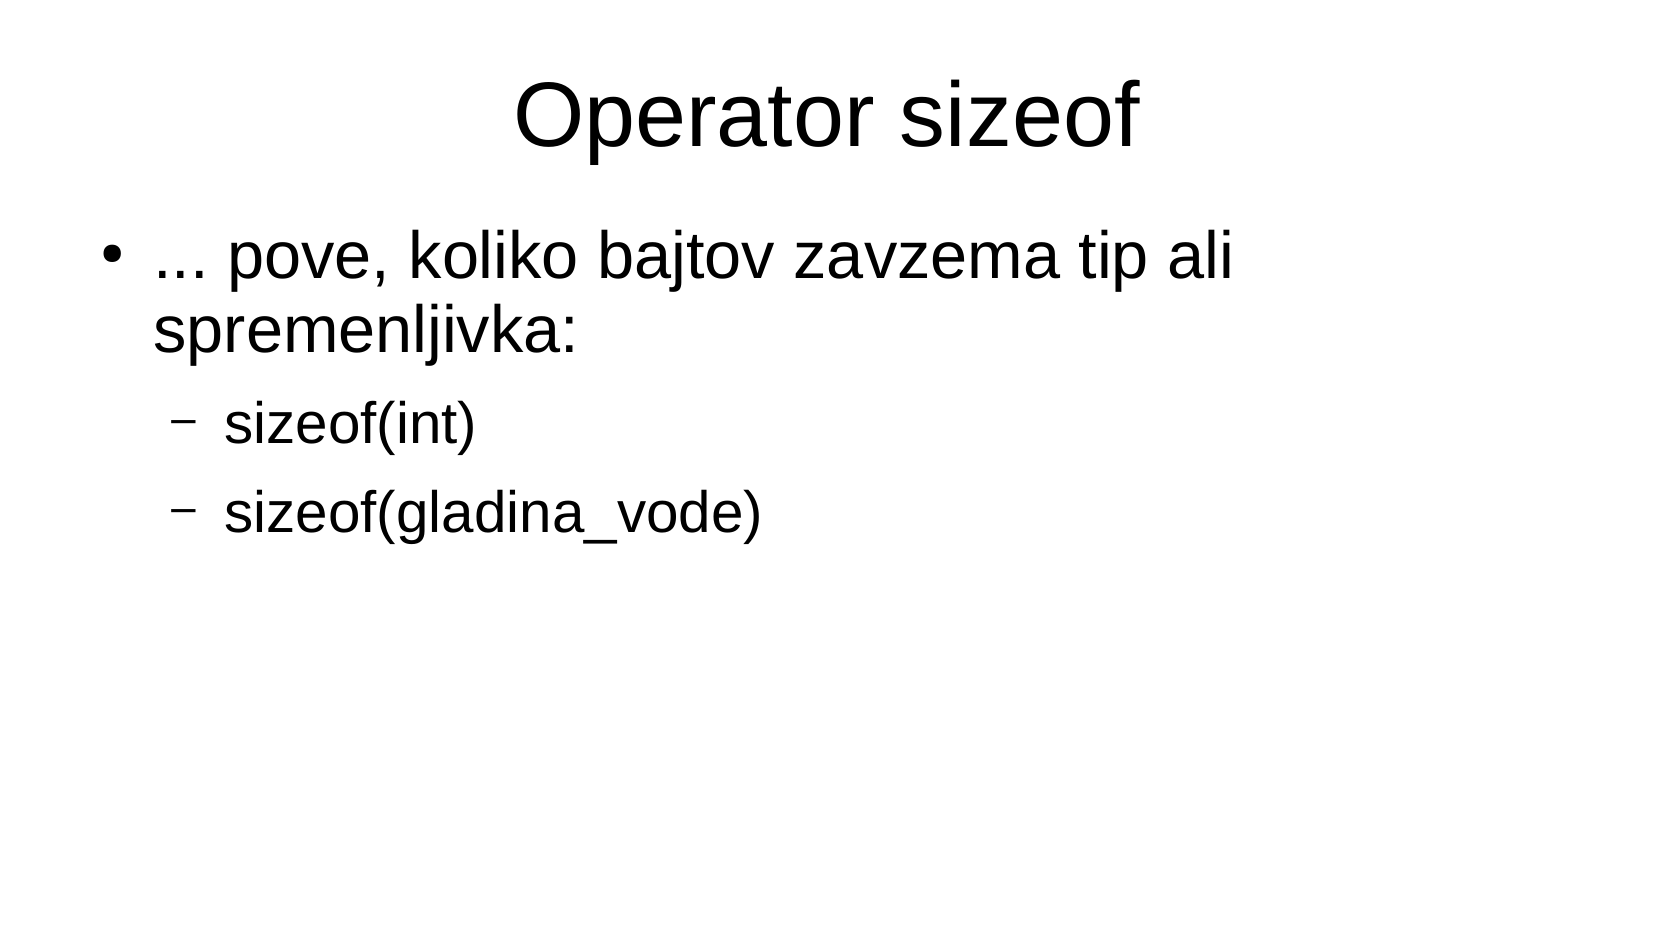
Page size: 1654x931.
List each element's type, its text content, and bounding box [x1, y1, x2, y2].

title Operator sizeof [82, 37, 1571, 193]
list ... pove, koliko bajtov zavzema tip ali spremenljivka: sizeof(int) sizeof(gladina_vode) [82, 217, 1571, 758]
